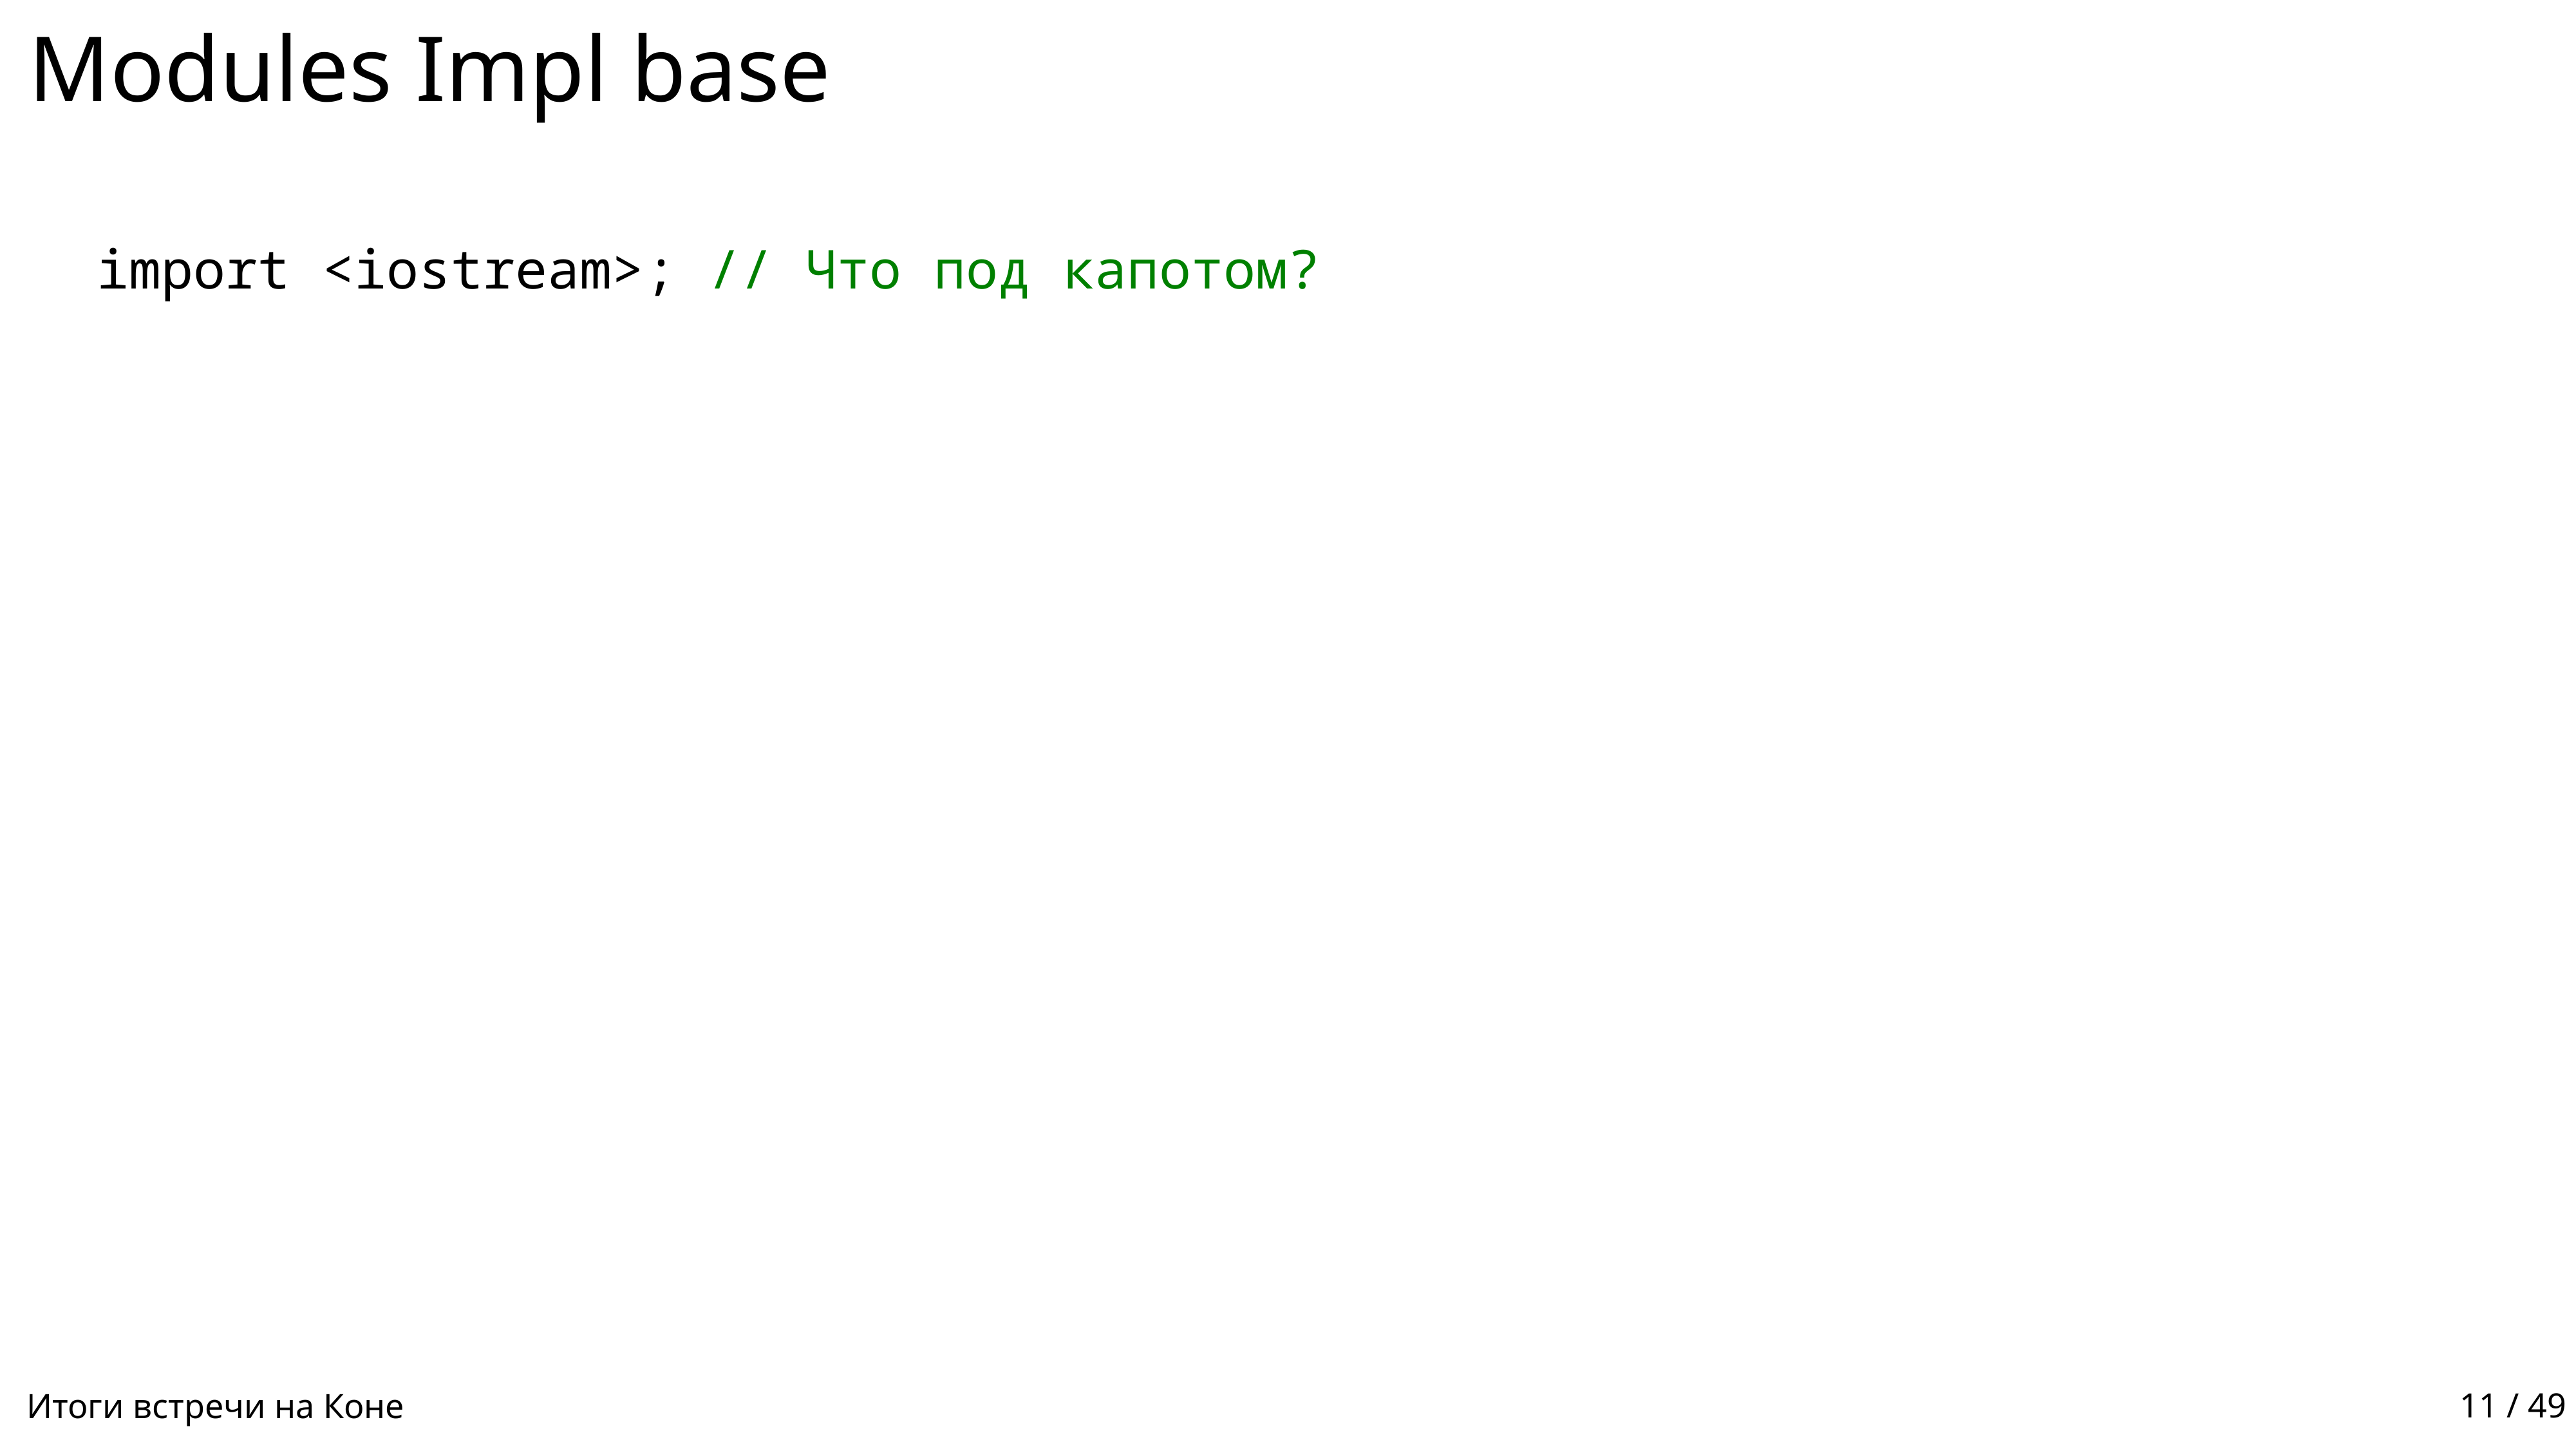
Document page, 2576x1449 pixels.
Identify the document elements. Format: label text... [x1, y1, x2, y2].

list <number> / 49 [1479, 1376, 2576, 1431]
list import <iostream>; // Что под капотом? [87, 214, 2550, 1382]
title Modules Impl base [19, 19, 2550, 155]
list Итоги встречи на Коне [17, 1376, 1114, 1431]
